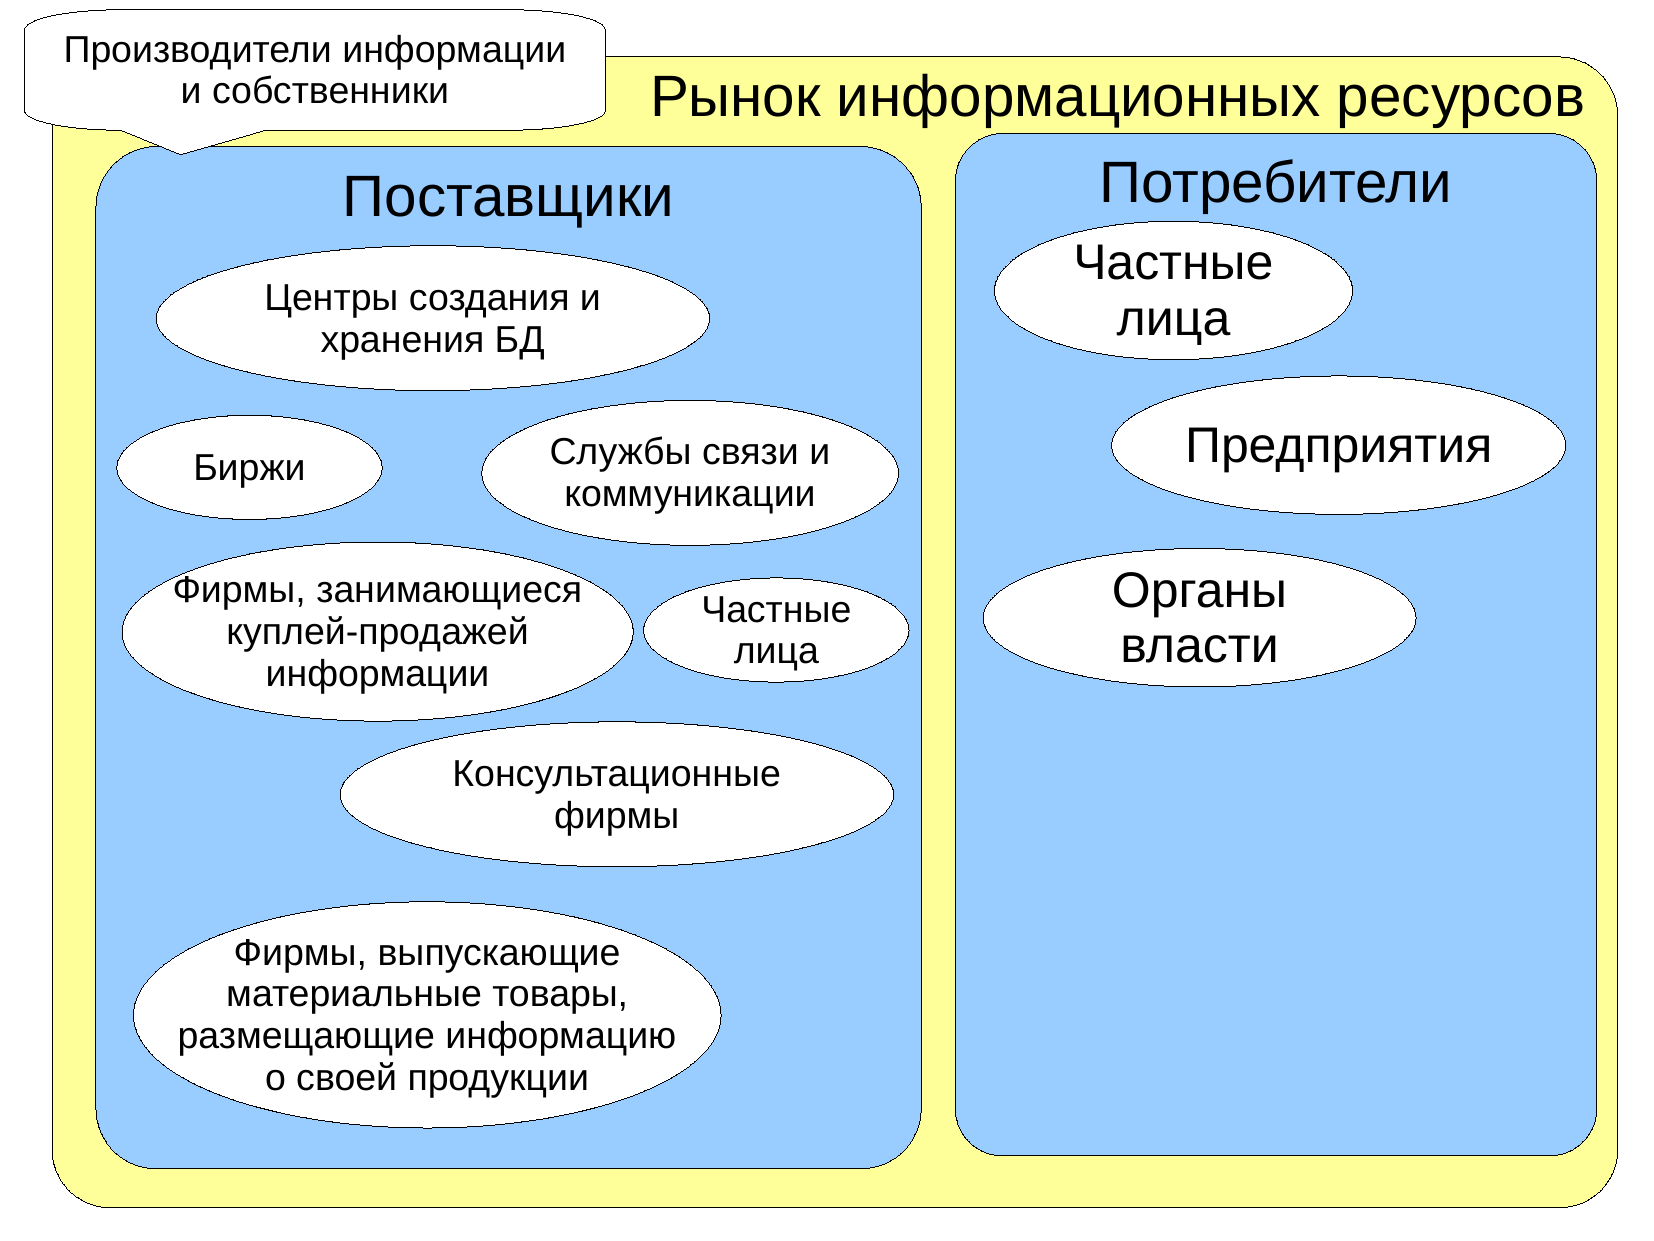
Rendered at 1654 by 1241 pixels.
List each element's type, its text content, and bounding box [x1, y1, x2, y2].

text_box Центры создания и хранения БД [156, 245, 710, 391]
text_box Службы связи и коммуникации [481, 400, 899, 546]
text_box Консультационные фирмы [340, 721, 894, 867]
text_box Потребители [955, 133, 1597, 1156]
text_box Частные лица [994, 221, 1353, 360]
text_box Биржи [116, 415, 383, 520]
text_box Рынок информационных ресурсов [52, 56, 1618, 1208]
text_box Органы власти [983, 548, 1417, 687]
text_box Фирмы, занимающиеся куплей-продажей информации [122, 542, 634, 722]
text_box Предприятия [1111, 375, 1566, 515]
text_box Частные лица [643, 577, 910, 683]
text_box Производители информации и собственники [24, 9, 606, 155]
text_box Поставщики [95, 146, 922, 1169]
text_box Фирмы, выпускающие материальные товары, размещающие информацию о своей продукции [133, 901, 722, 1129]
